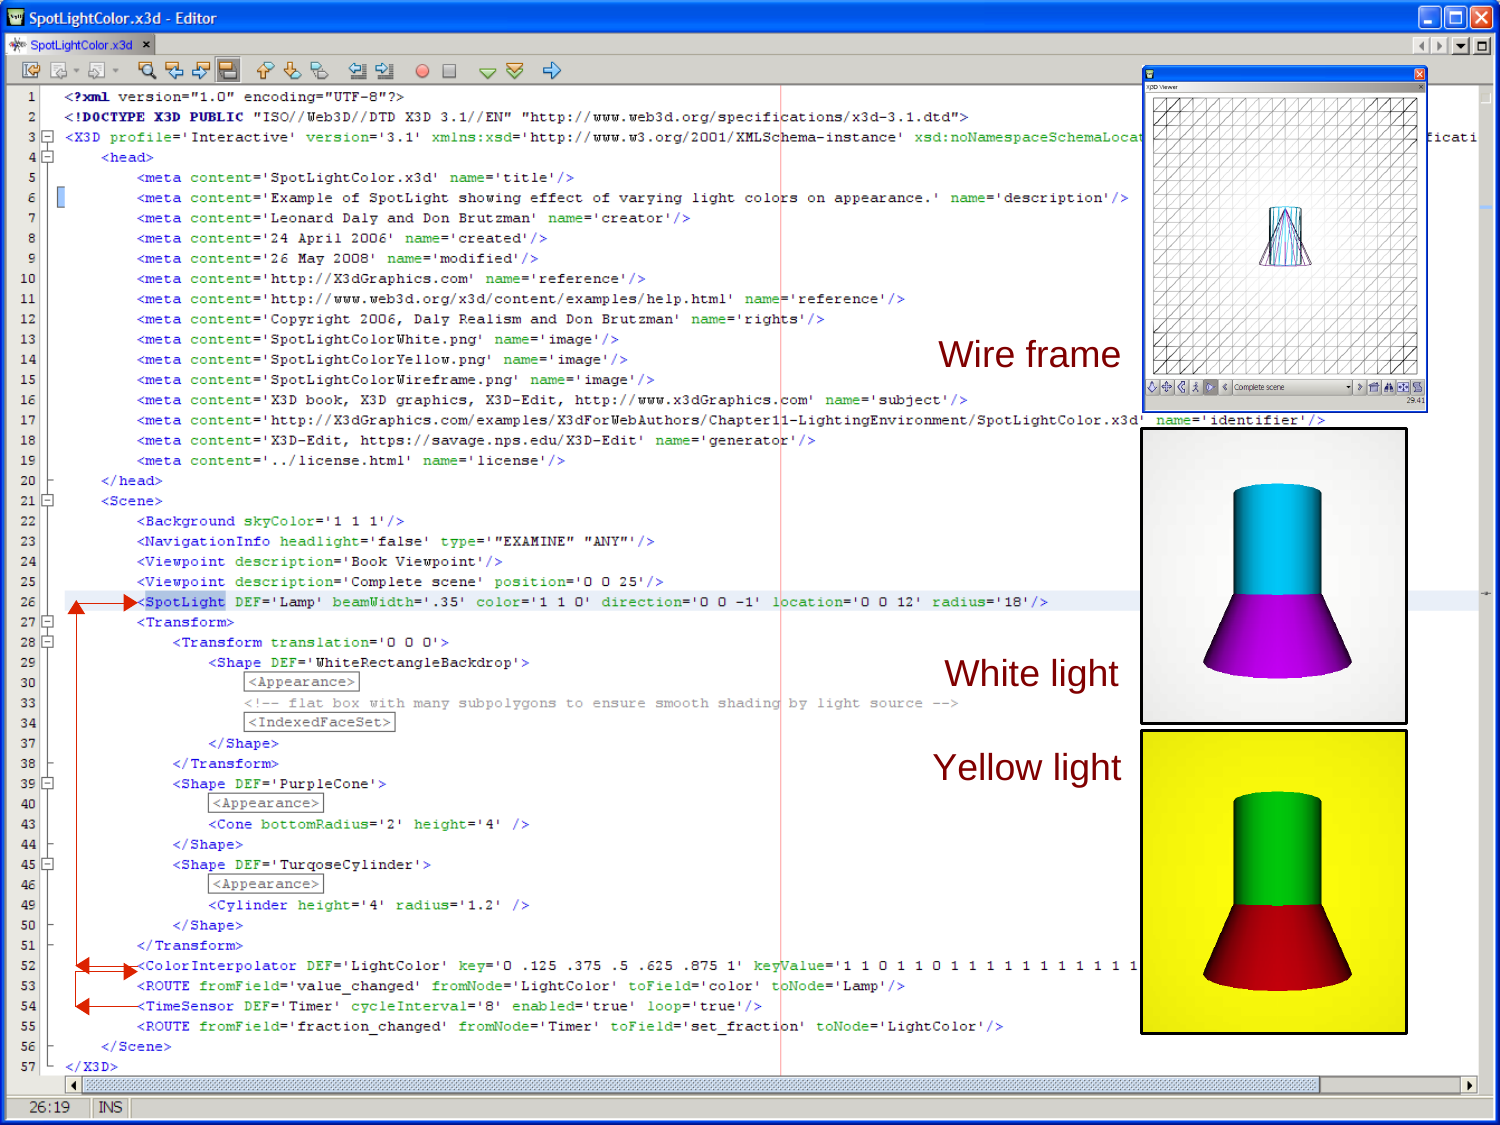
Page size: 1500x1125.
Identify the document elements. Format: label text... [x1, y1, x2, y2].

text_box White light [929, 644, 1134, 702]
picture [0, 0, 1500, 1125]
text_box Wire frame [923, 325, 1137, 383]
text_box Yellow light [917, 739, 1136, 797]
